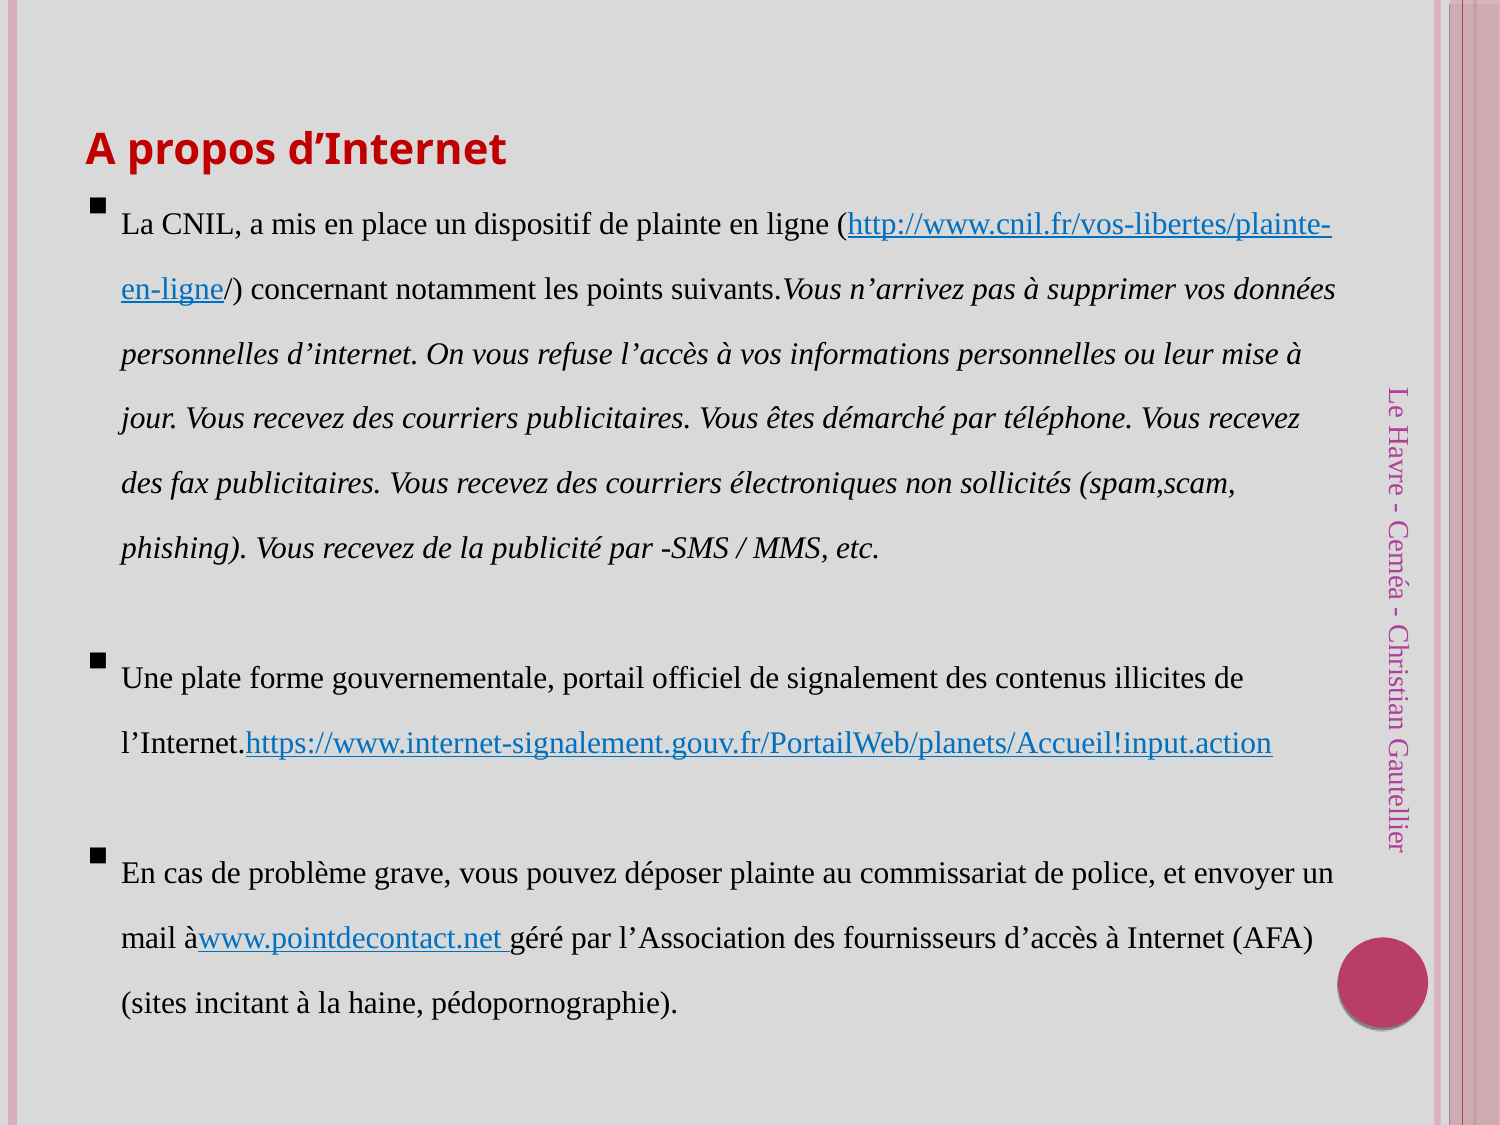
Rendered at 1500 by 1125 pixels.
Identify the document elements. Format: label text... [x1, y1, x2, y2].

text_box A propos d’Internet La CNIL, a mis en place un dispositif de plainte en ligne (http://www.cnil.fr/vos-libertes/plainte-en-ligne/) concernant notamment les points suivants.Vous n’arrivez pas à supprimer vos données personnelles d’internet. On vous refuse l’accès à vos informations personnelles ou leur mise à jour. Vous recevez des courriers publicitaires. Vous êtes démarché par téléphone. Vous recevez des fax publicitaires. Vous recevez des courriers électroniques non sollicités (spam,scam, phishing). Vous recevez de la publicité par -SMS / MMS, etc. Une plate forme gouvernementale, portail officiel de signalement des contenus illicites de l’Internet.https://www.internet-signalement.gouv.fr/PortailWeb/planets/Accueil!input.action En cas de problème grave, vous pouvez déposer plainte au commissariat de police, et envoyer un mail àwww.pointdecontact.net géré par l’Association des fournisseurs d’accès à Internet (AFA) (sites incitant à la haine, pédopornographie). [70, 82, 1359, 1032]
footer Le Havre - Ceméa - Christian Gautellier [1379, 380, 1440, 906]
